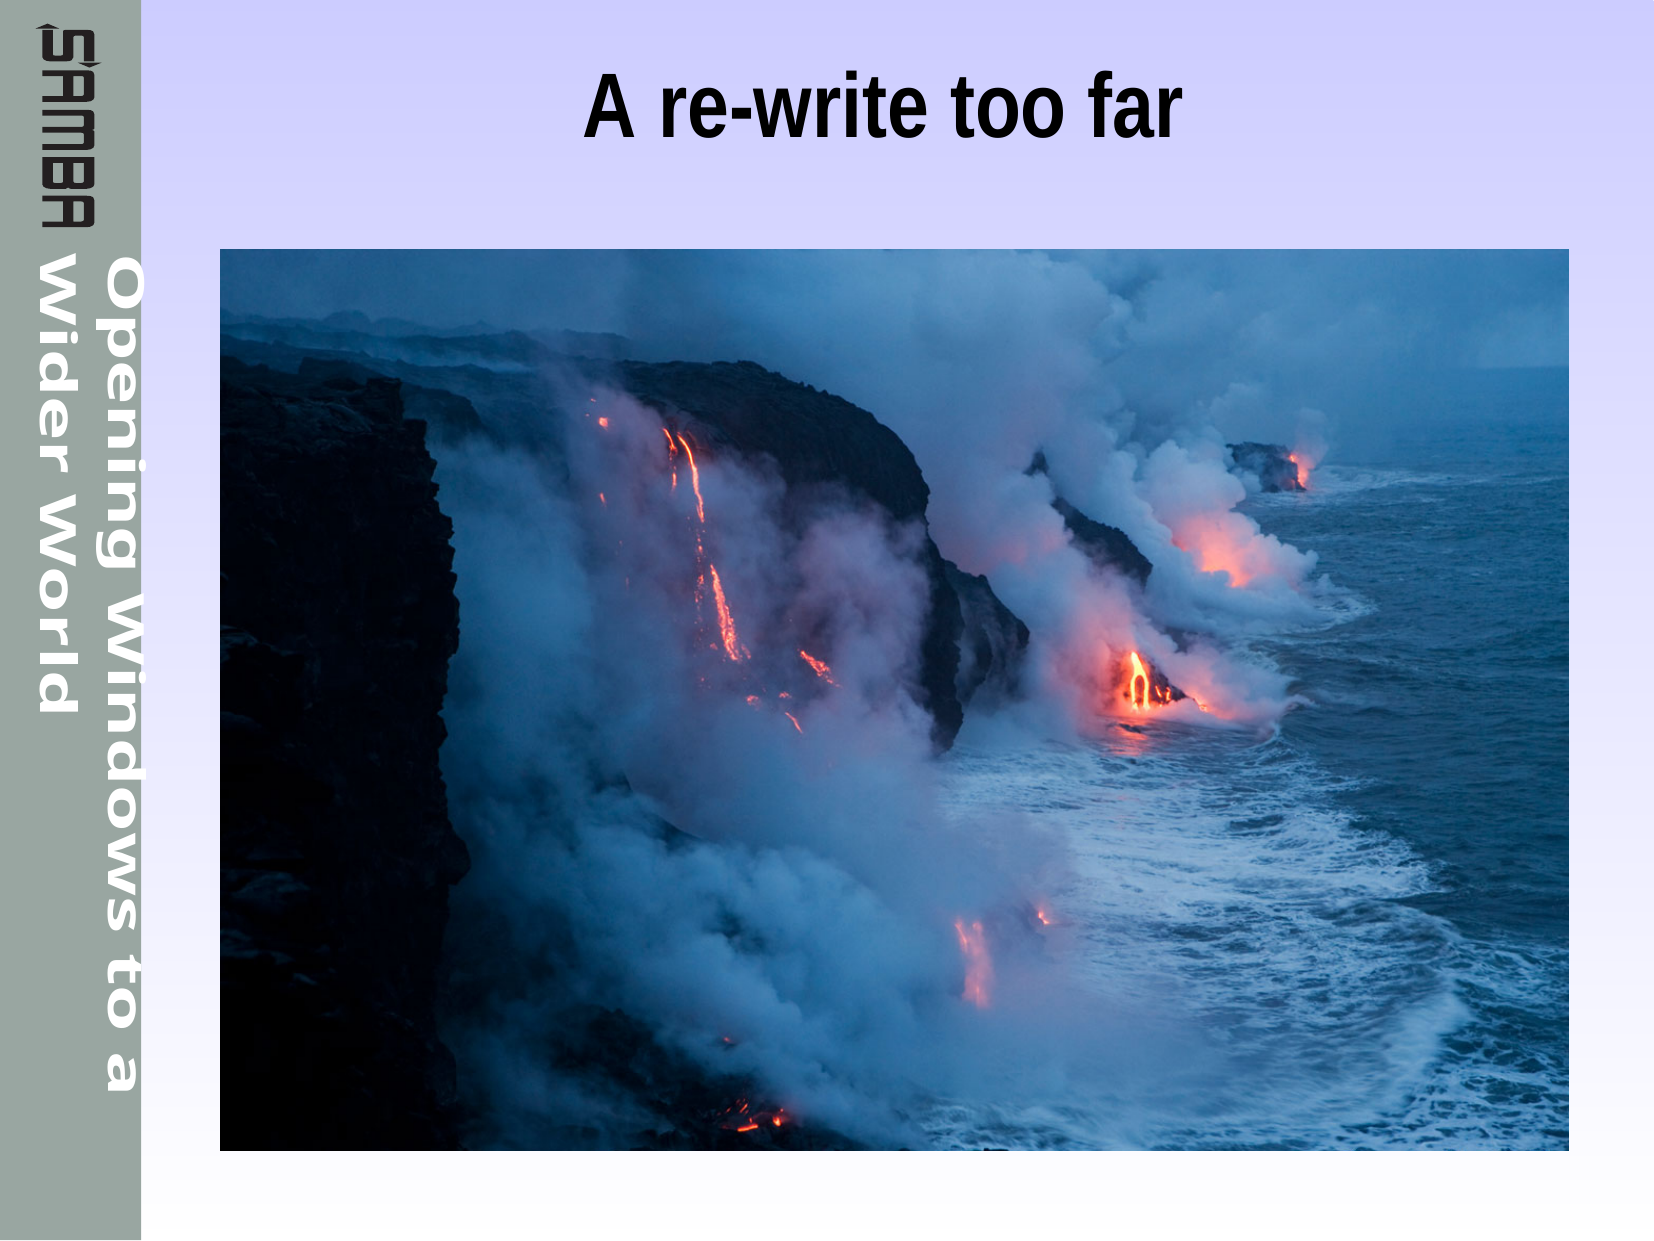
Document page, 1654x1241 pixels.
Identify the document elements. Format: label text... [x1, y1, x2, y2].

picture [220, 249, 1569, 1151]
title A re-write too far [177, 1, 1590, 209]
